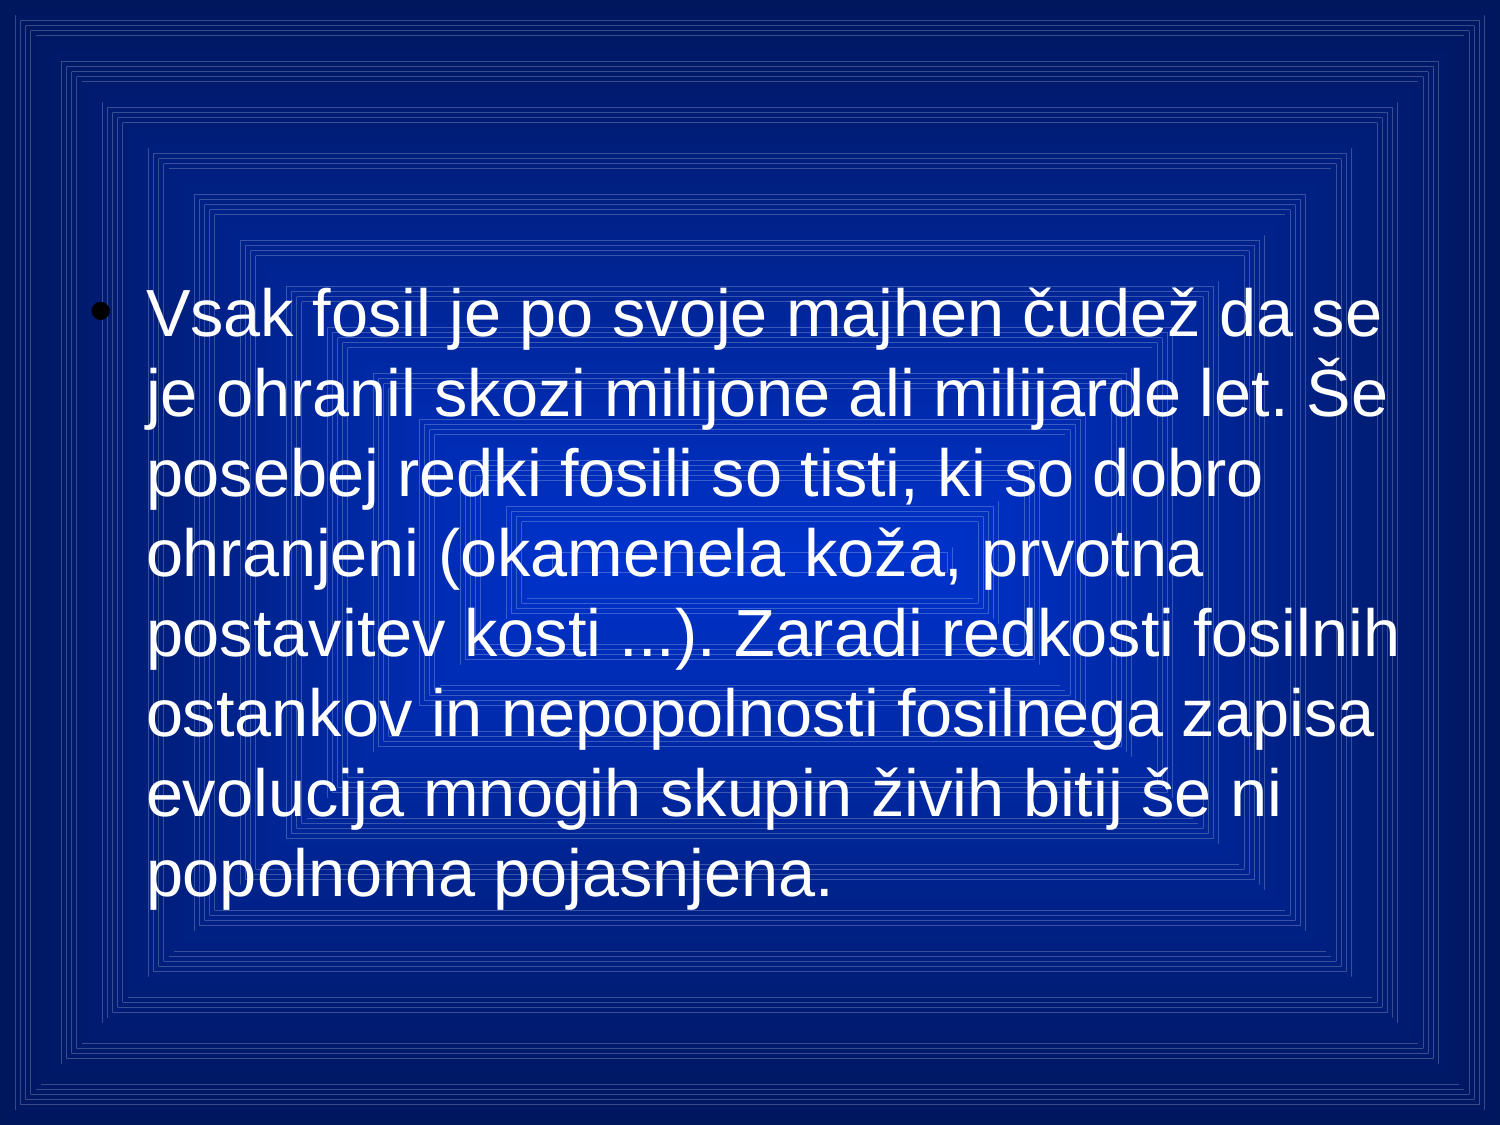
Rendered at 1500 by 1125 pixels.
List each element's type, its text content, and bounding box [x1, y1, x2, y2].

list Vsak fosil je po svoje majhen čudež da se je ohranil skozi milijone ali milijarde let. Še posebej redki fosili so tisti, ki so dobro ohranjeni (okamenela koža, prvotna postavitev kosti ...). Zaradi redkosti fosilnih ostankov in nepopolnosti fosilnega zapisa evolucija mnogih skupin živih bitij še ni popolnoma pojasnjena. [75, 262, 1425, 1005]
